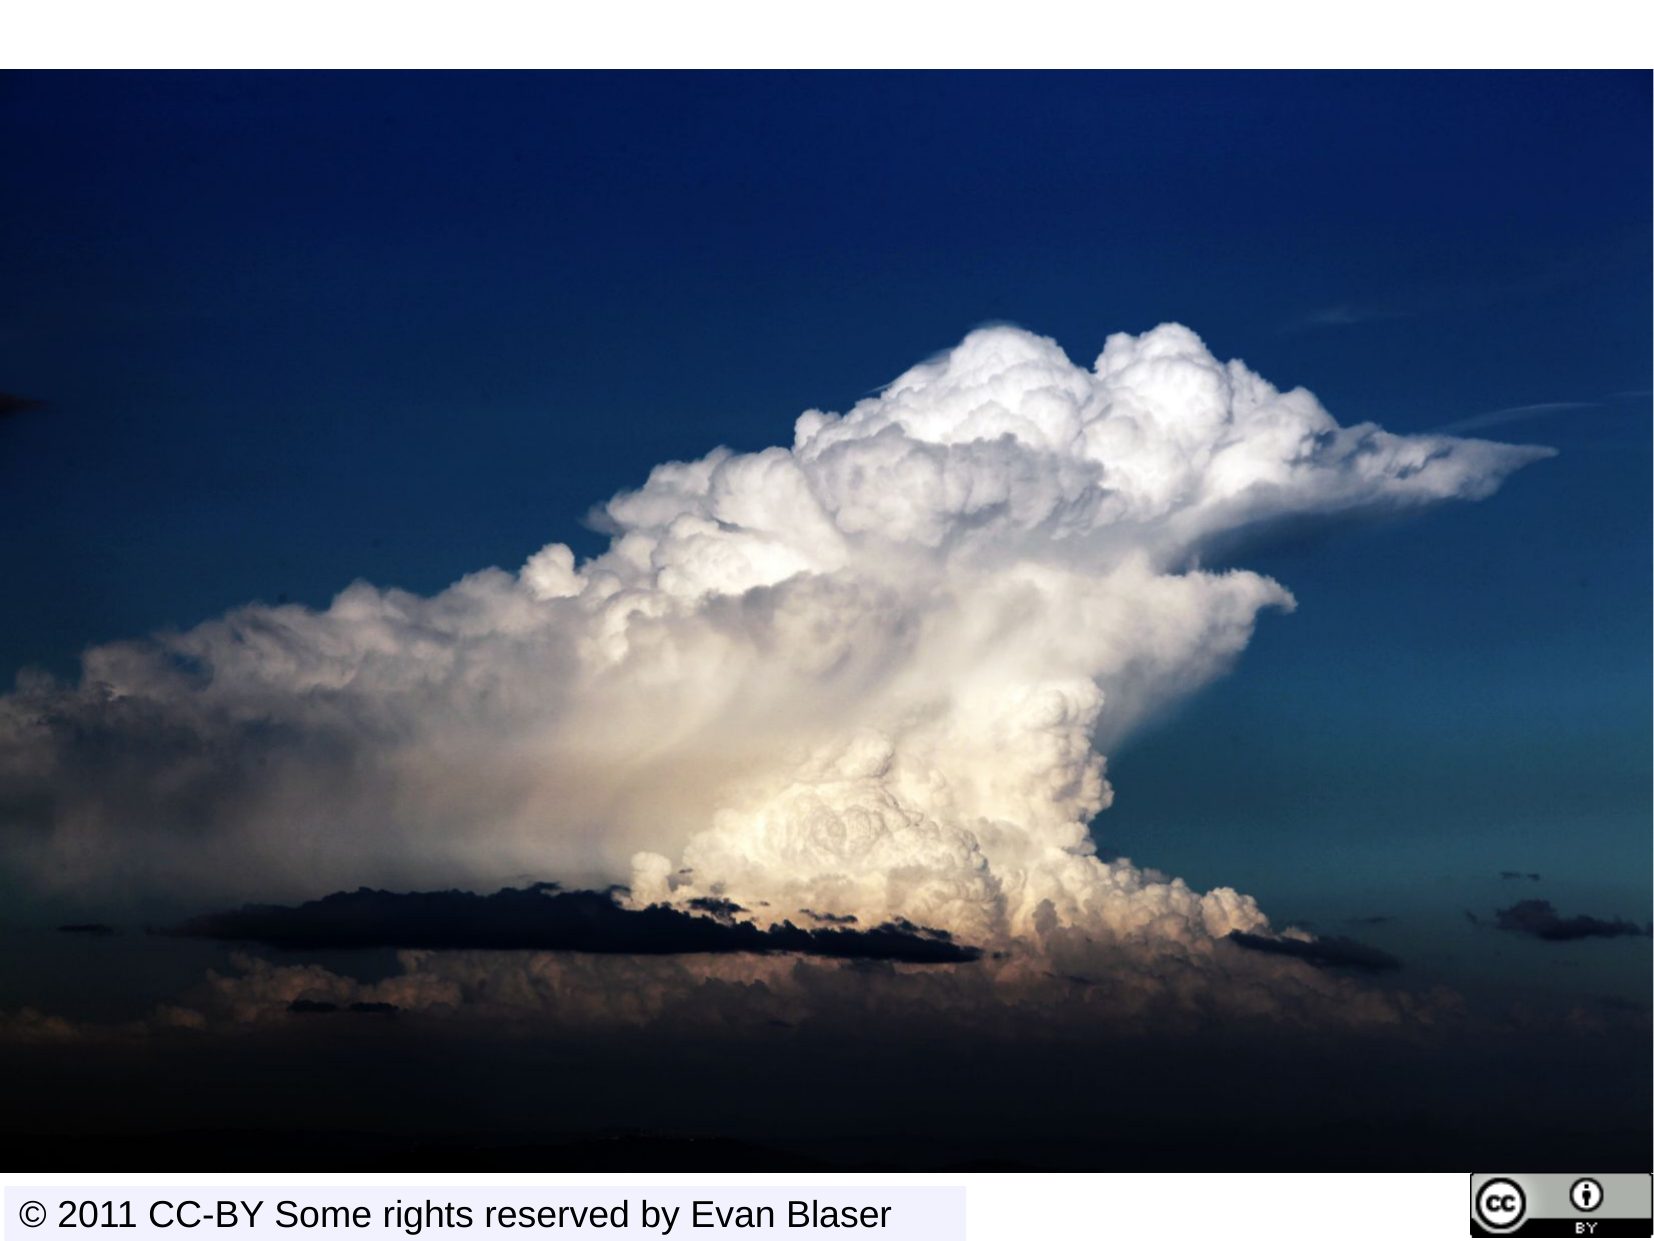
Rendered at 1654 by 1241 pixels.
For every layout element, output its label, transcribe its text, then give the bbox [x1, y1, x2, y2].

picture [0, 69, 1654, 1238]
text_box © 2011 CC-BY Some rights reserved by Evan Blaser [4, 1186, 967, 1241]
